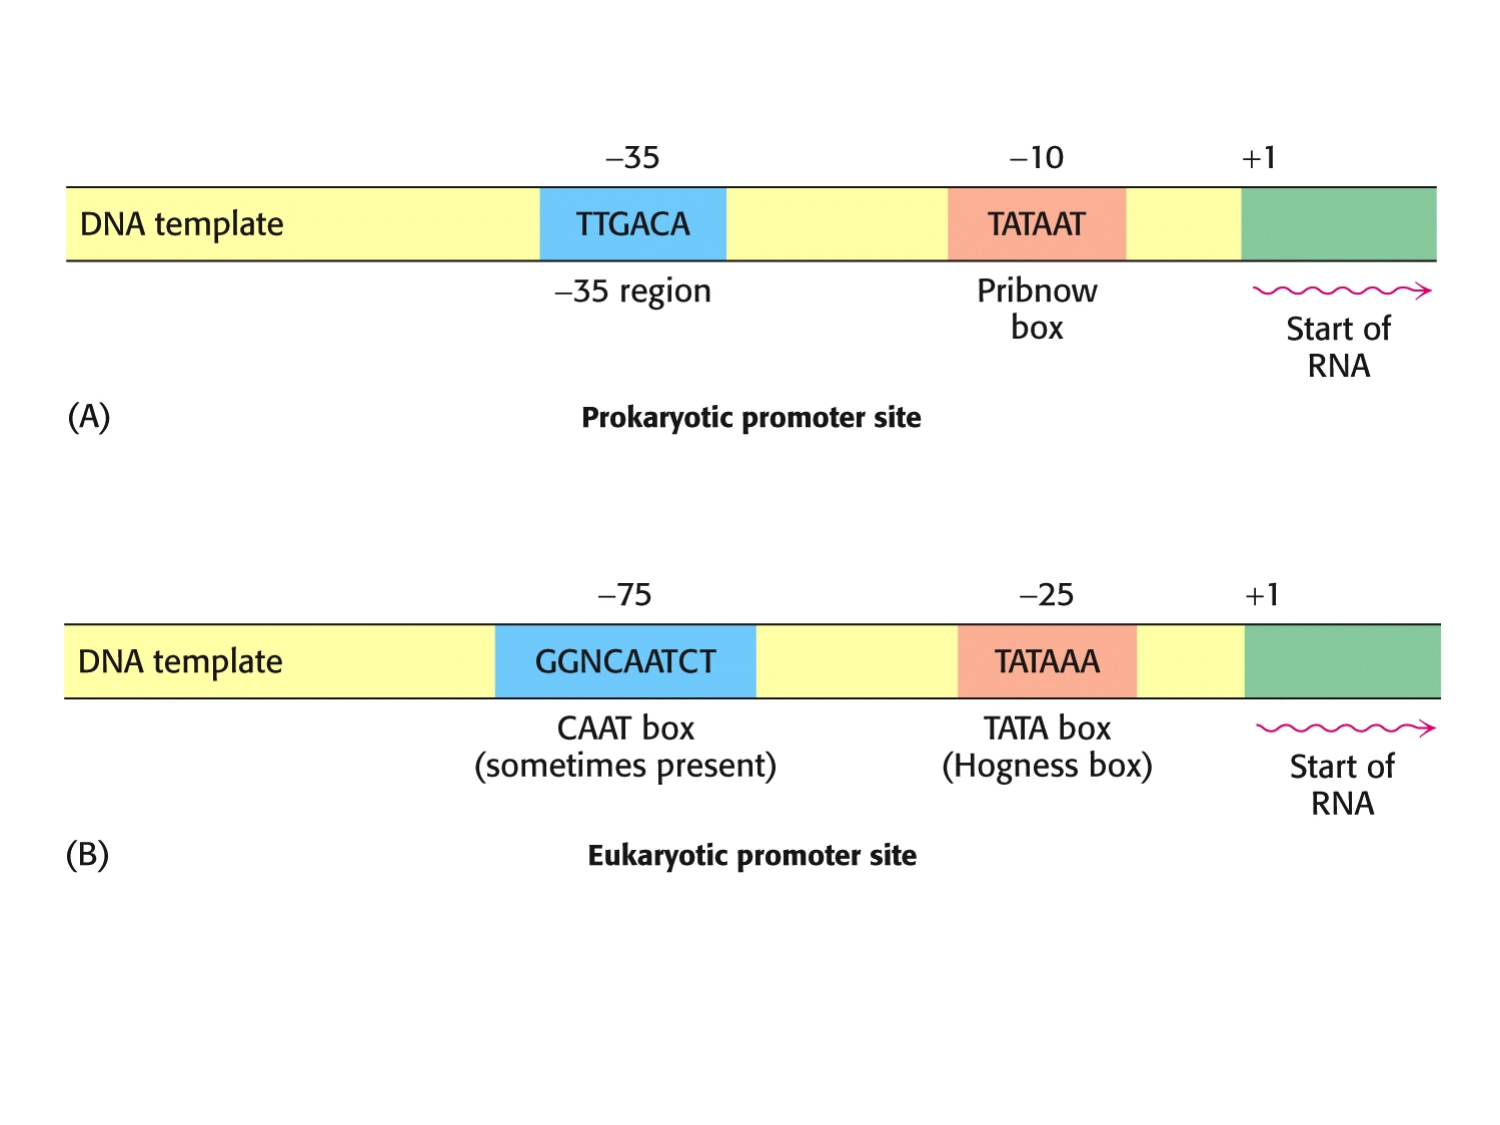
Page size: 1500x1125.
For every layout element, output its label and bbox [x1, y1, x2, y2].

picture [50, 562, 1451, 887]
picture [50, 124, 1451, 449]
